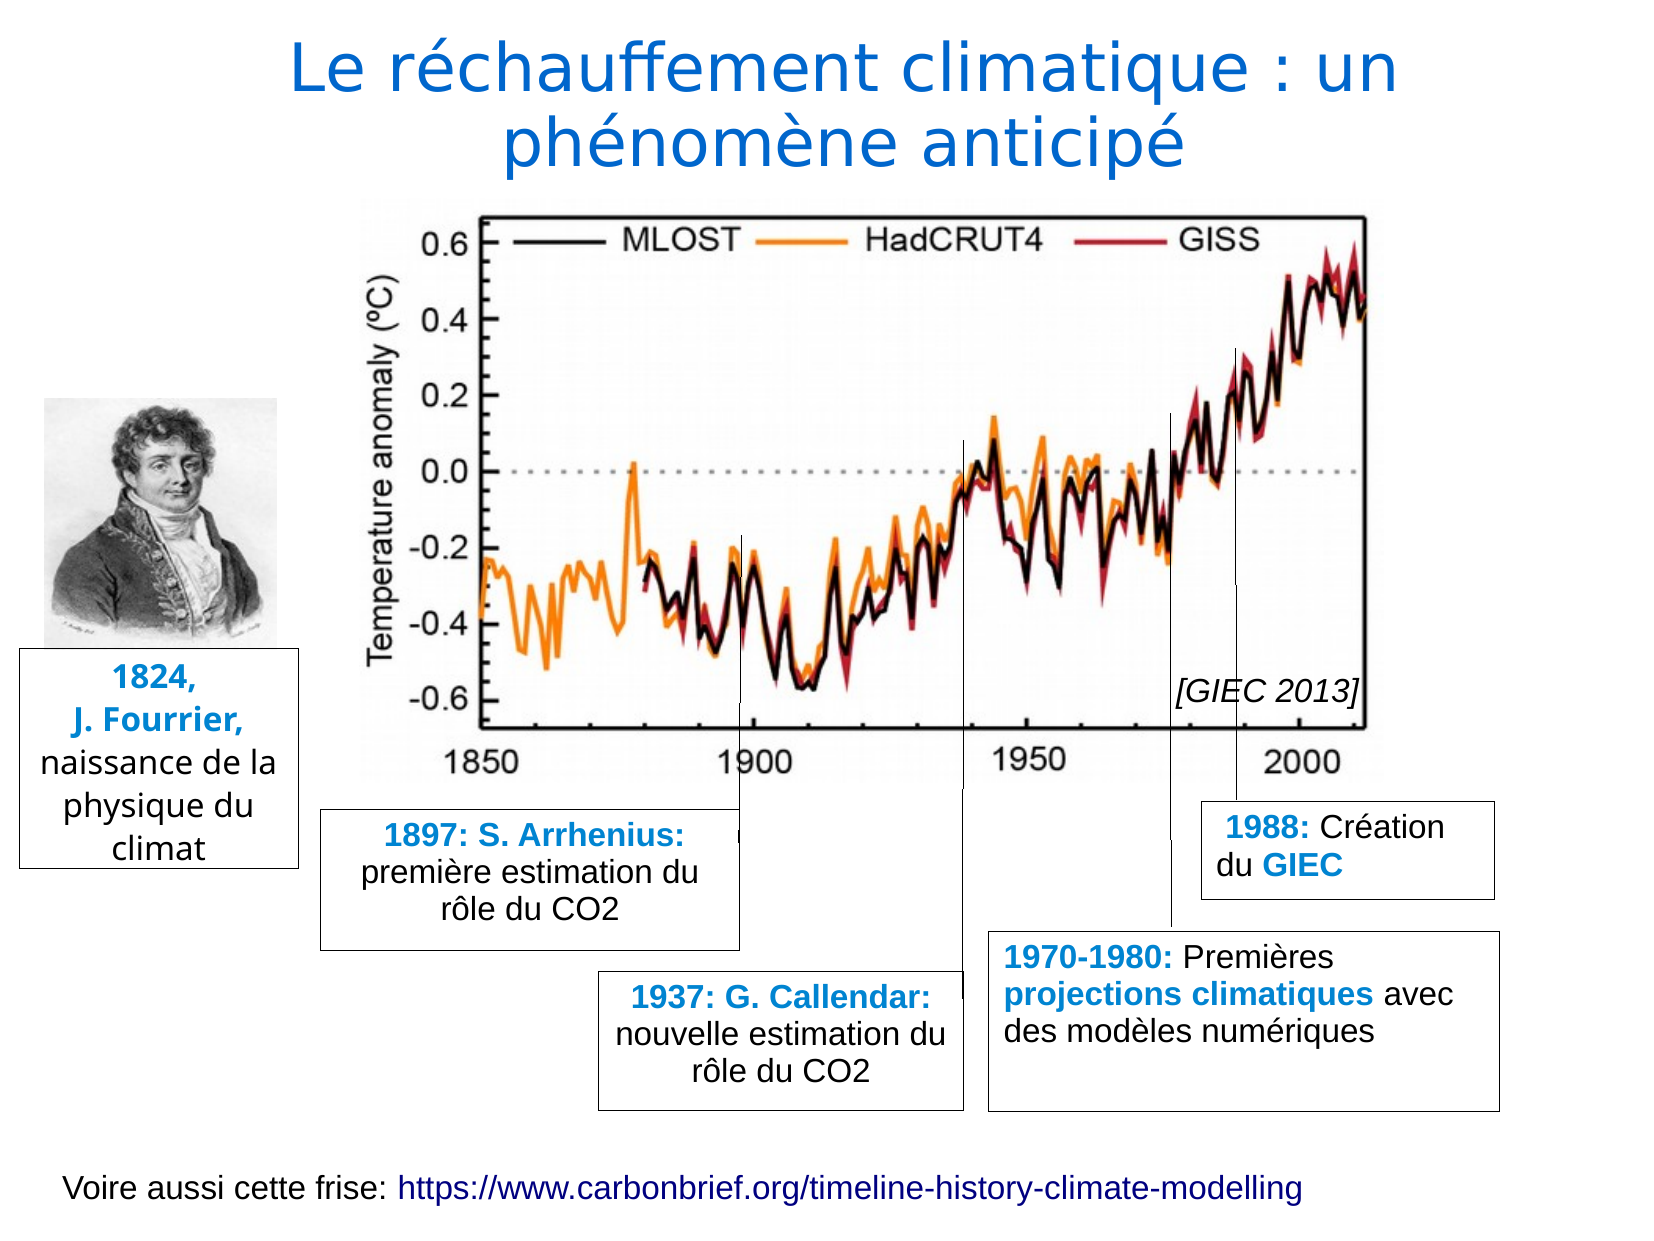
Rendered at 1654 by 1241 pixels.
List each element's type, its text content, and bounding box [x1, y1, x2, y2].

text_box 1937: G. Callendar: nouvelle estimation du rôle du CO2 [598, 971, 964, 1111]
text_box 1897: S. Arrhenius: première estimation du rôle du CO2 [320, 809, 740, 951]
picture [44, 398, 277, 648]
picture [1171, 729, 1236, 783]
text_box 1970-1980: Premières projections climatiques avec des modèles numériques [988, 931, 1500, 1112]
text_box 1988: Création du GIEC [1201, 801, 1495, 900]
title Le réchauffement climatique : un phénomène anticipé [100, 24, 1589, 192]
picture [359, 198, 1384, 783]
text_box Voire aussi cette frise: https://www.carbonbrief.org/timeline-history-climate-modelling [47, 1161, 1568, 1219]
text_box 1824, J. Fourrier, naissance de la physique du climat [19, 648, 299, 869]
text_box [GIEC 2013] [1102, 665, 1374, 729]
